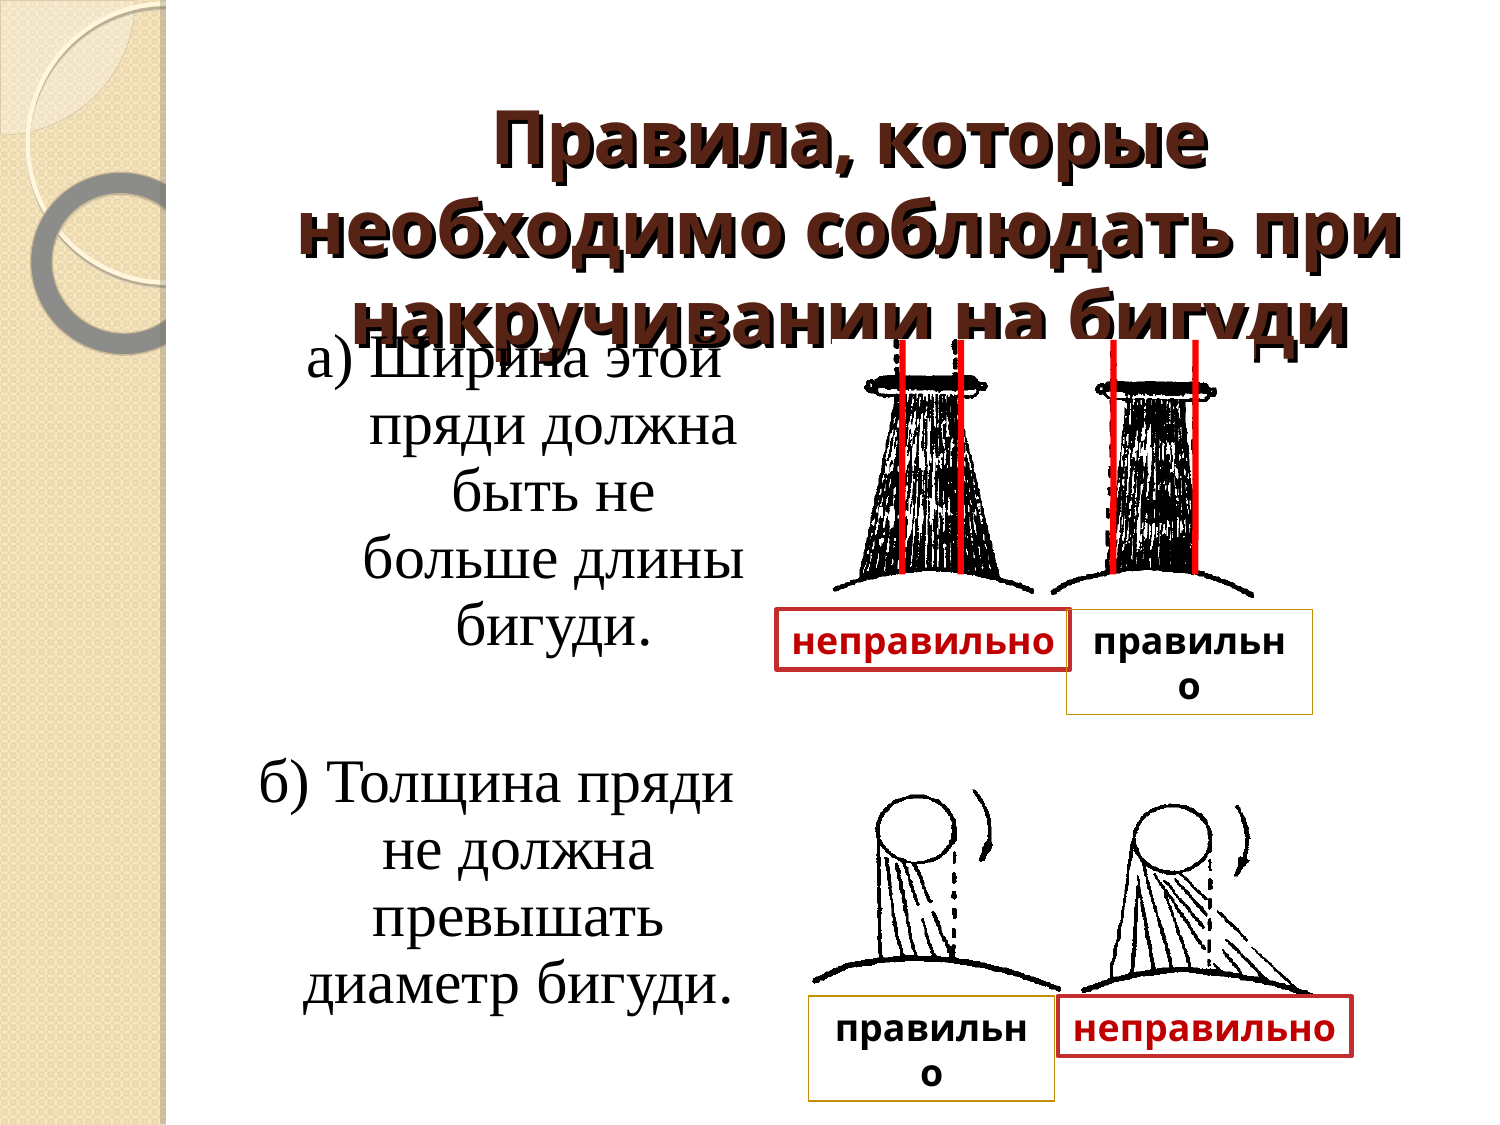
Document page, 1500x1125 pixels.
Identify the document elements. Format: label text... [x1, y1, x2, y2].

list а) Ширина этой пряди должна быть не больше длины бигуди. б) Толщина пряди не должна превышать диаметр бигуди. [164, 316, 762, 1067]
picture [808, 726, 1325, 1008]
text_box правильно [809, 996, 1055, 1101]
title Правила, которые необходимо соблюдать при накручивании на бигуди [234, 82, 1465, 270]
text_box неправильно [1058, 996, 1352, 1056]
picture [832, 339, 1254, 598]
text_box правильно [1066, 609, 1313, 714]
text_box неправильно [776, 609, 1066, 669]
